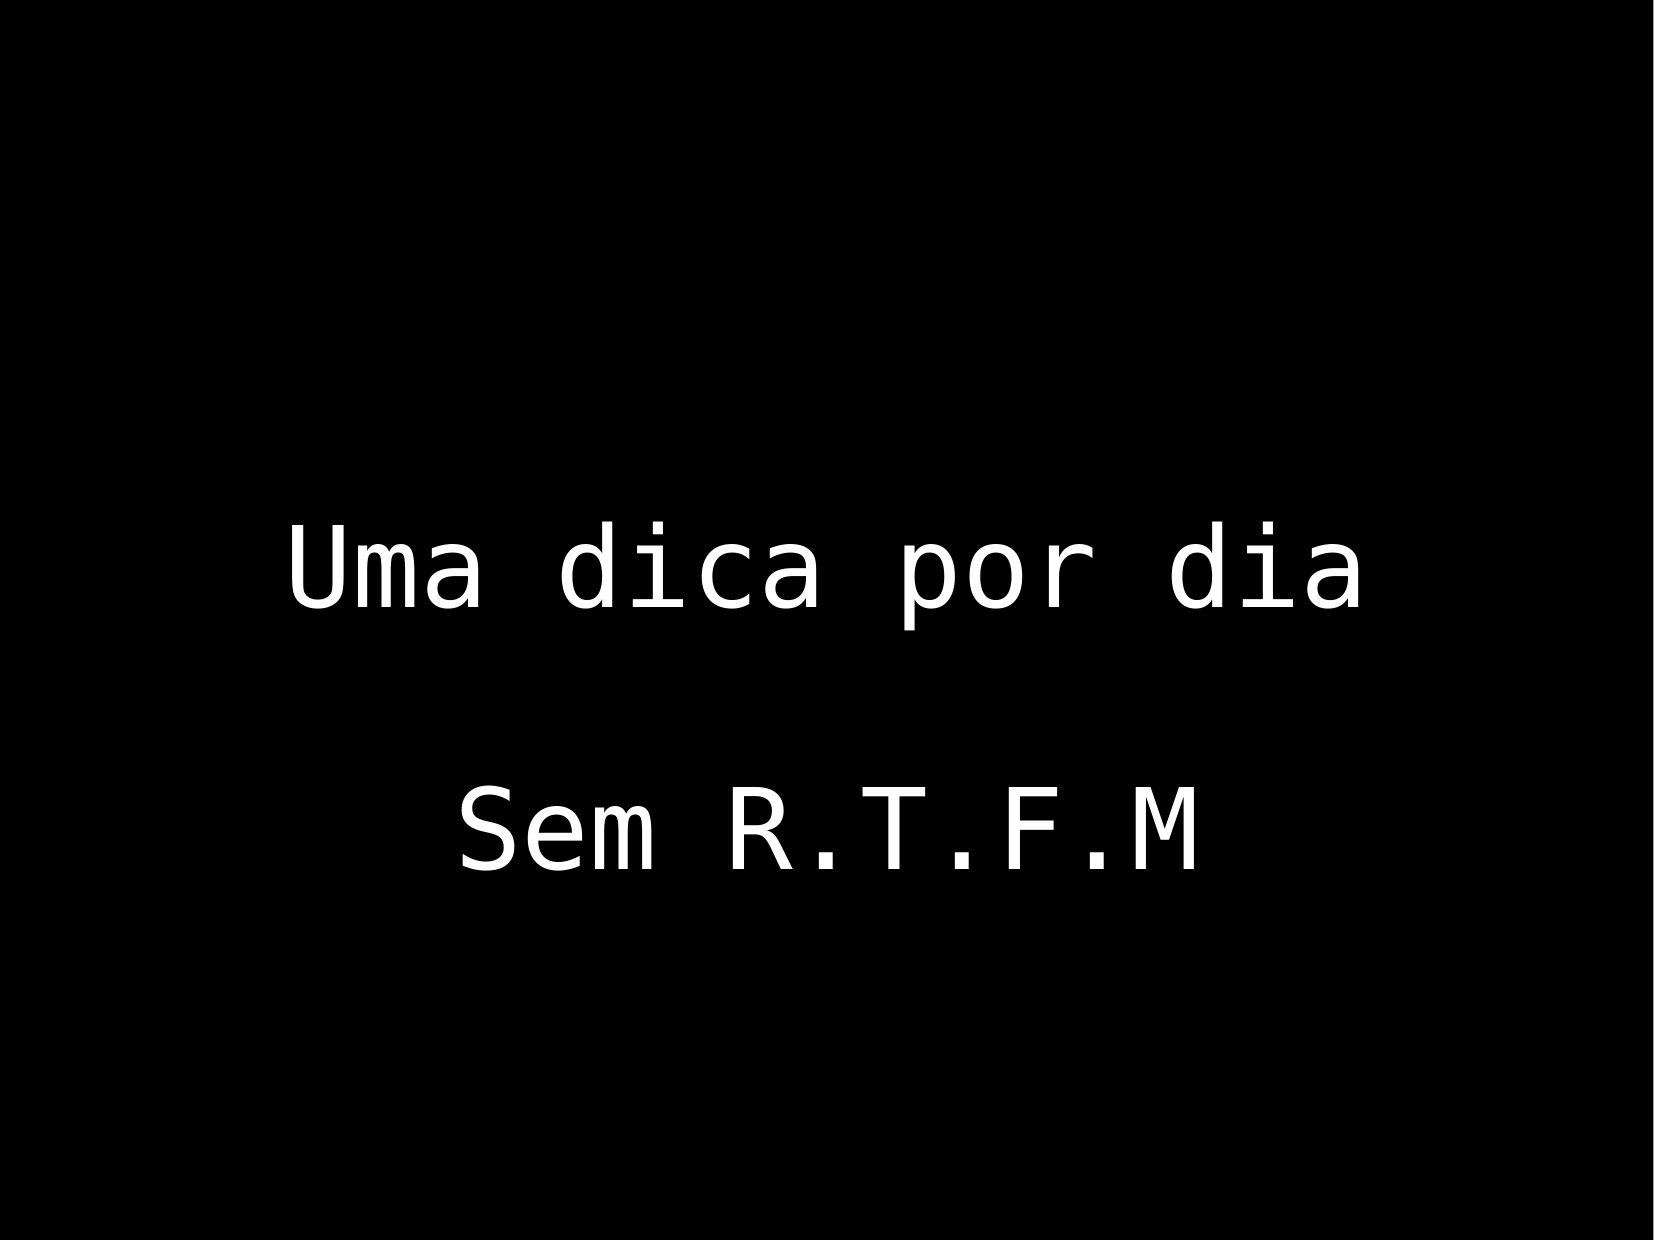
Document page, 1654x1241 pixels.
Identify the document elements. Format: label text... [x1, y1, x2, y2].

text_box Uma dica por dia Sem R.T.F.M [82, 297, 1571, 1102]
